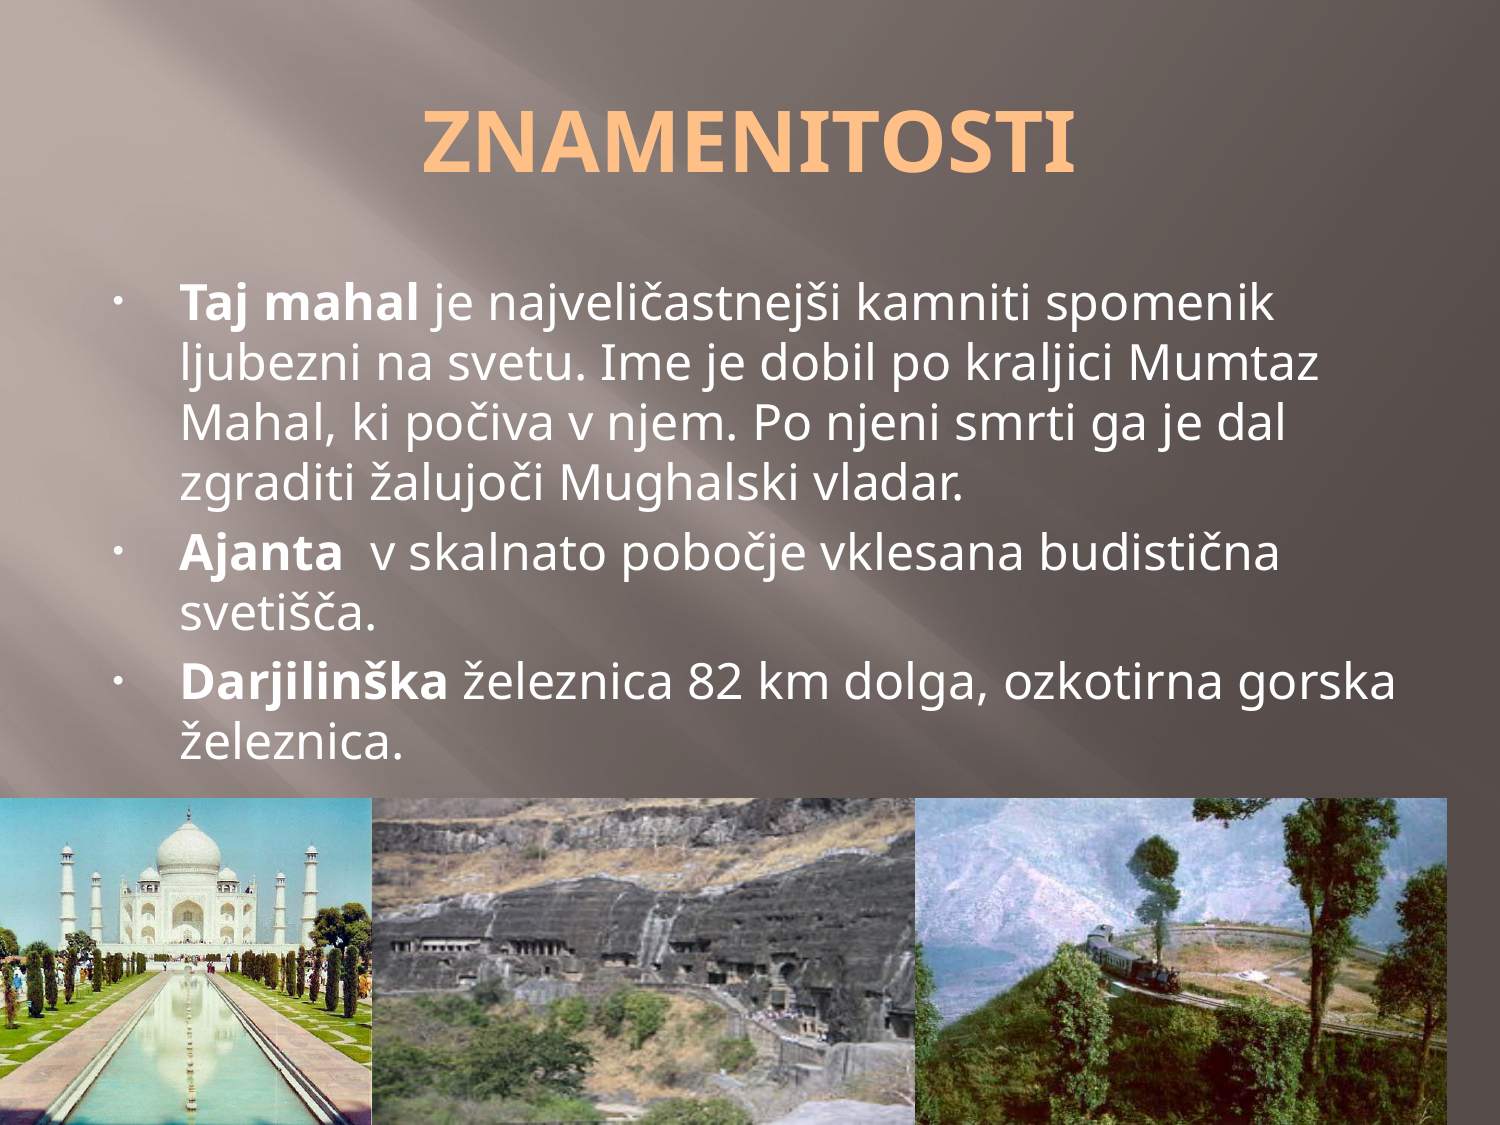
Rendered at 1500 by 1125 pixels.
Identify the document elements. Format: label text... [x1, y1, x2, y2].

title ZNAMENITOSTI [75, 45, 1425, 233]
list Taj mahal je najveličastnejši kamniti spomenik ljubezni na svetu. Ime je dobil po kraljici Mumtaz Mahal, ki počiva v njem. Po njeni smrti ga je dal zgraditi žalujoči Mughalski vladar. Ajanta v skalnato pobočje vklesana budistična svetišča. Darjilinška železnica 82 km dolga, ozkotirna gorska železnica. [75, 262, 1425, 798]
picture [0, 0, 1500, 1125]
